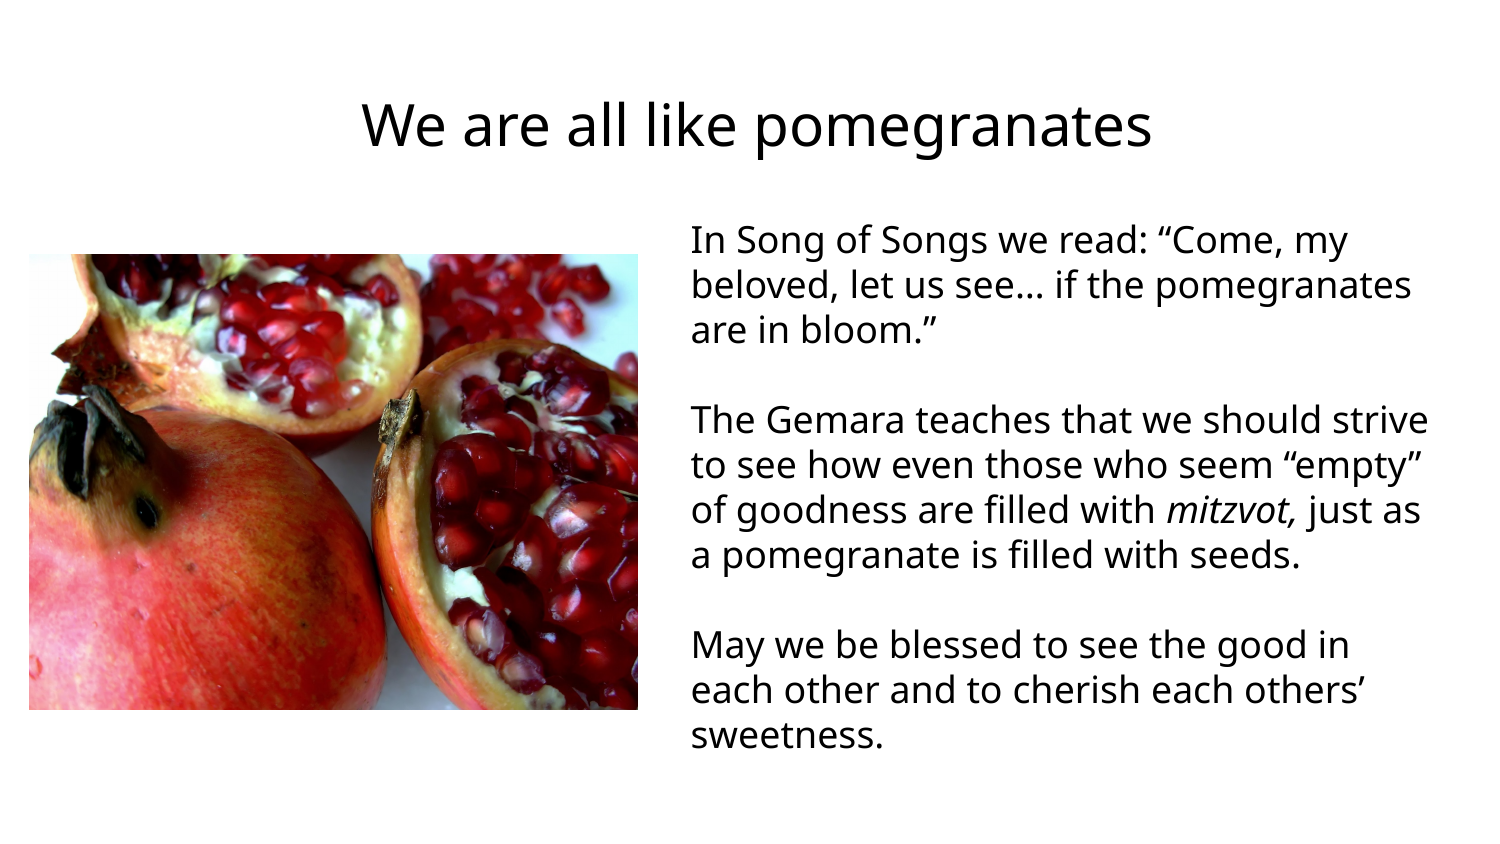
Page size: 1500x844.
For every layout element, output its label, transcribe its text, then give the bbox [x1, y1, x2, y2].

picture [29, 254, 638, 711]
list In Song of Songs we read: “Come, my beloved, let us see… if the pomegranates are in bloom.” The Gemara teaches that we should strive to see how even those who seem “empty” of goodness are filled with mitzvot, just as a pomegranate is filled with seeds. May we be blessed to see the good in each other and to cherish each others’ sweetness. [675, 155, 1449, 750]
title We are all like pomegranates [51, 72, 1449, 167]
